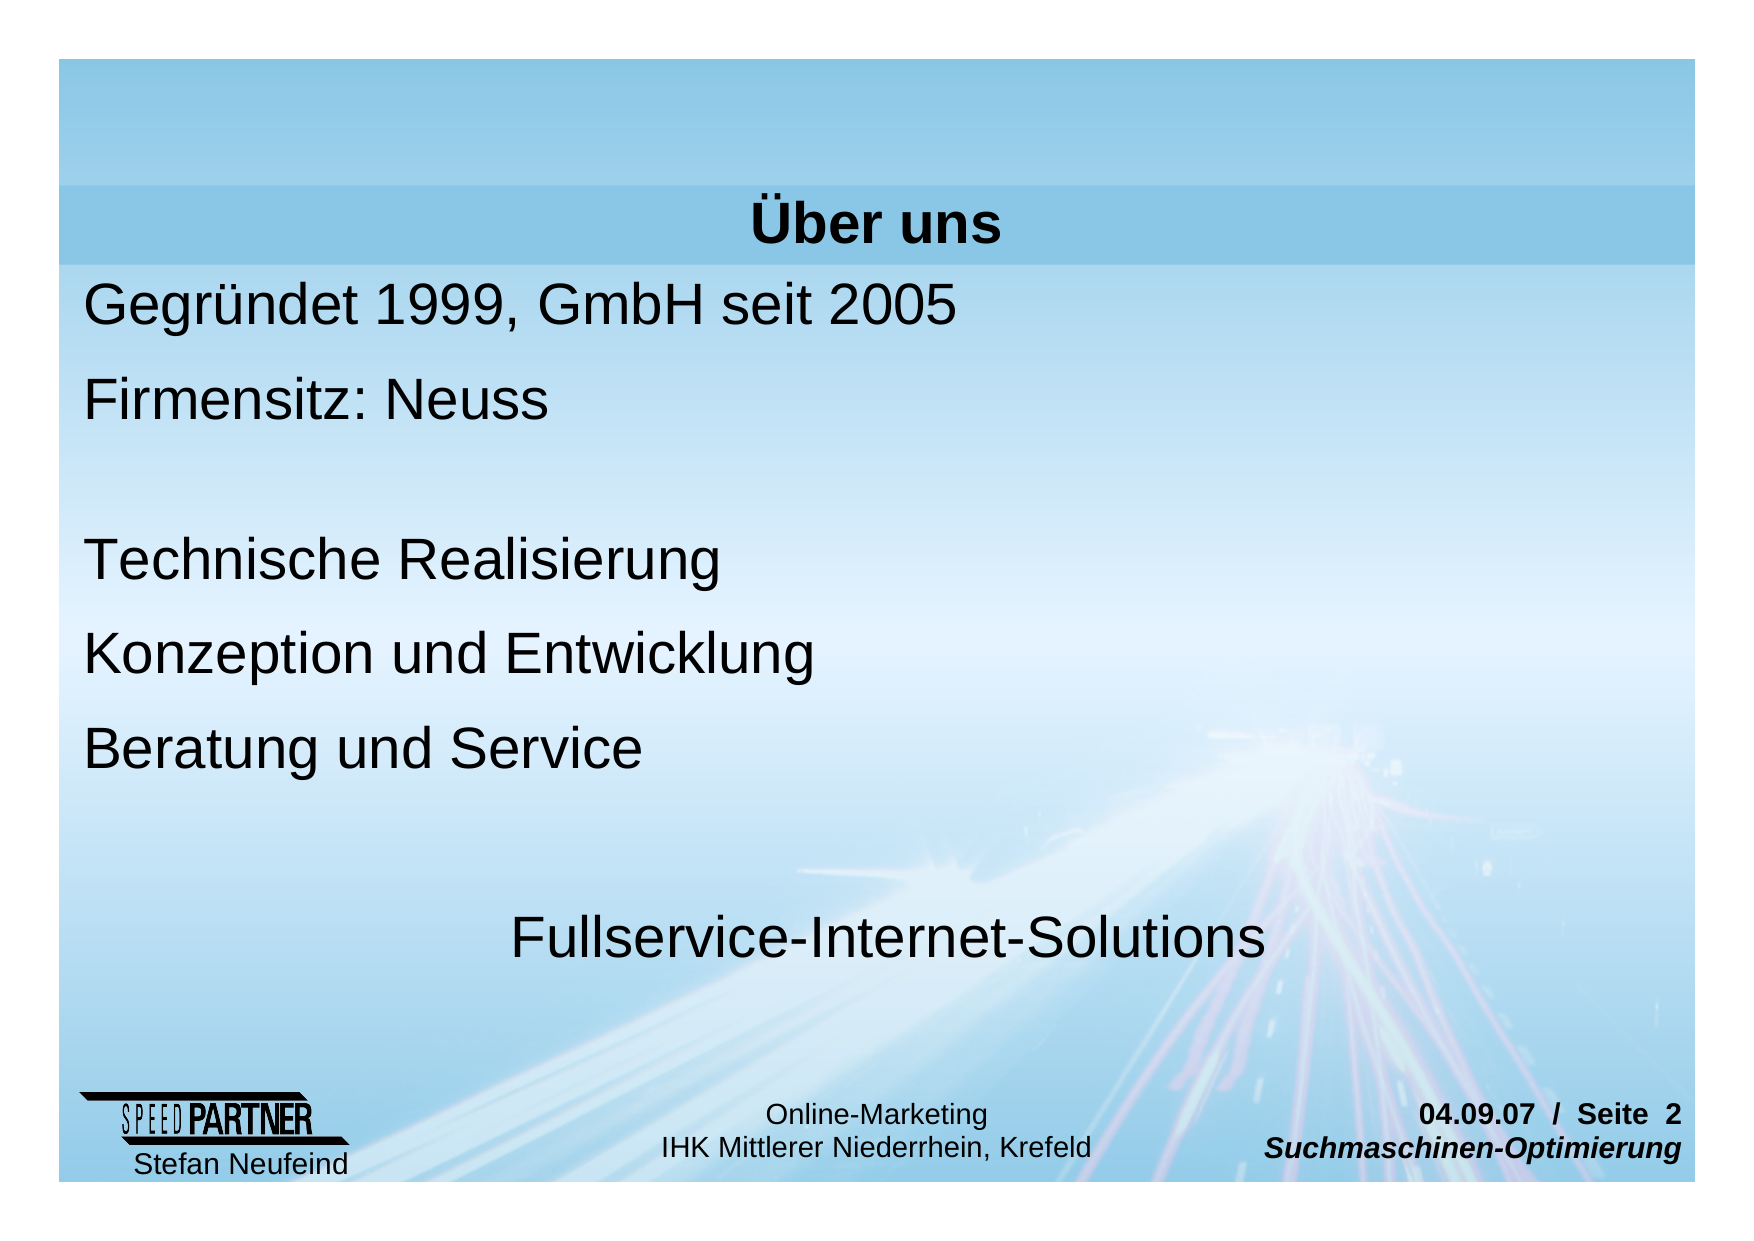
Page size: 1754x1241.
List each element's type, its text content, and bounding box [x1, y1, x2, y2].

picture [59, 59, 1695, 185]
picture [59, 265, 1695, 1182]
title Über uns [59, 190, 1695, 257]
list Gegründet 1999, GmbH seit 2005 Firmensitz: Neuss Technische Realisierung Konzeption und Entwicklung Beratung und Service Fullservice-Internet-Solutions [71, 272, 1695, 1055]
